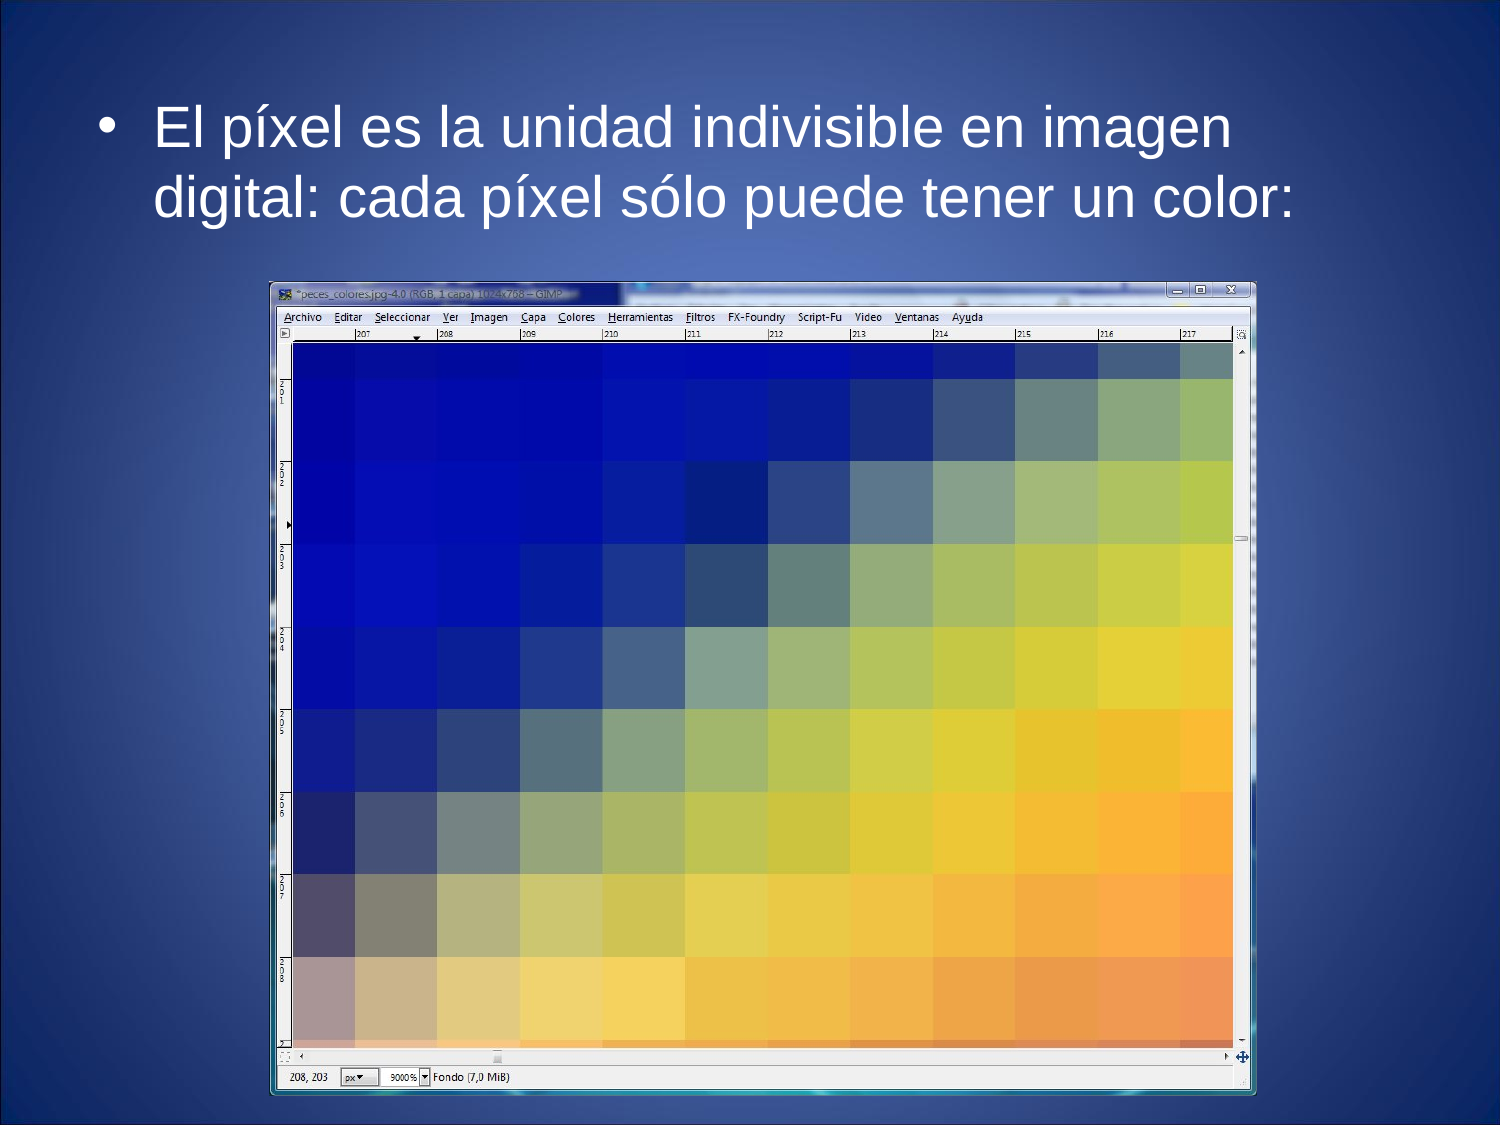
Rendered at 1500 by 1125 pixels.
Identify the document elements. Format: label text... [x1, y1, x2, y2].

list El píxel es la unidad indivisible en imagen digital: cada píxel sólo puede tener un color: [82, 82, 1433, 340]
picture [0, 0, 1500, 1125]
